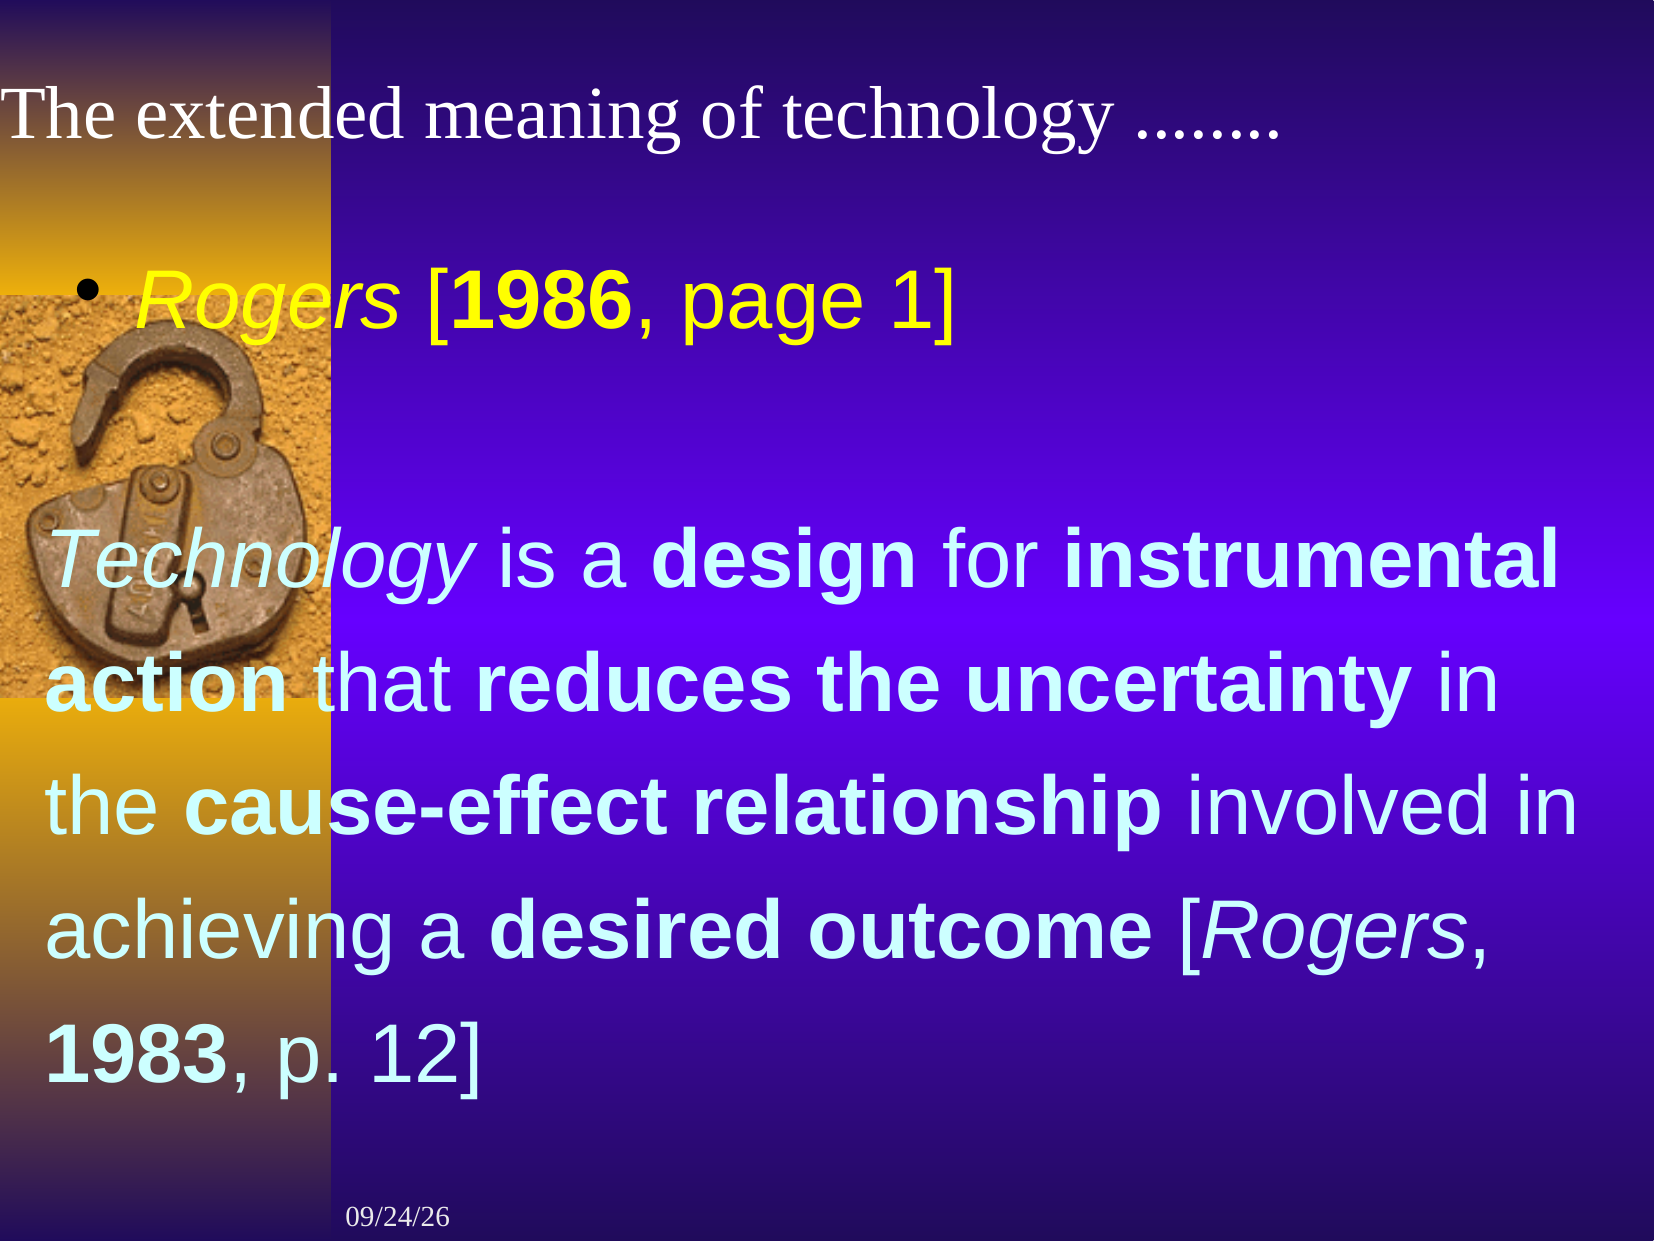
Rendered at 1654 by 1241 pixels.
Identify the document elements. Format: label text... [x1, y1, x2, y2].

text_box Technology is a design for instrumental action that reduces the uncertainty in the cause-effect relationship involved in achieving a desired outcome [Rogers, 1983, p. 12] [29, 472, 1624, 1116]
title The extended meaning of technology ........ [0, 29, 1565, 178]
picture [0, 295, 331, 698]
text_box Rogers [1986, page 1] [59, 213, 1477, 355]
